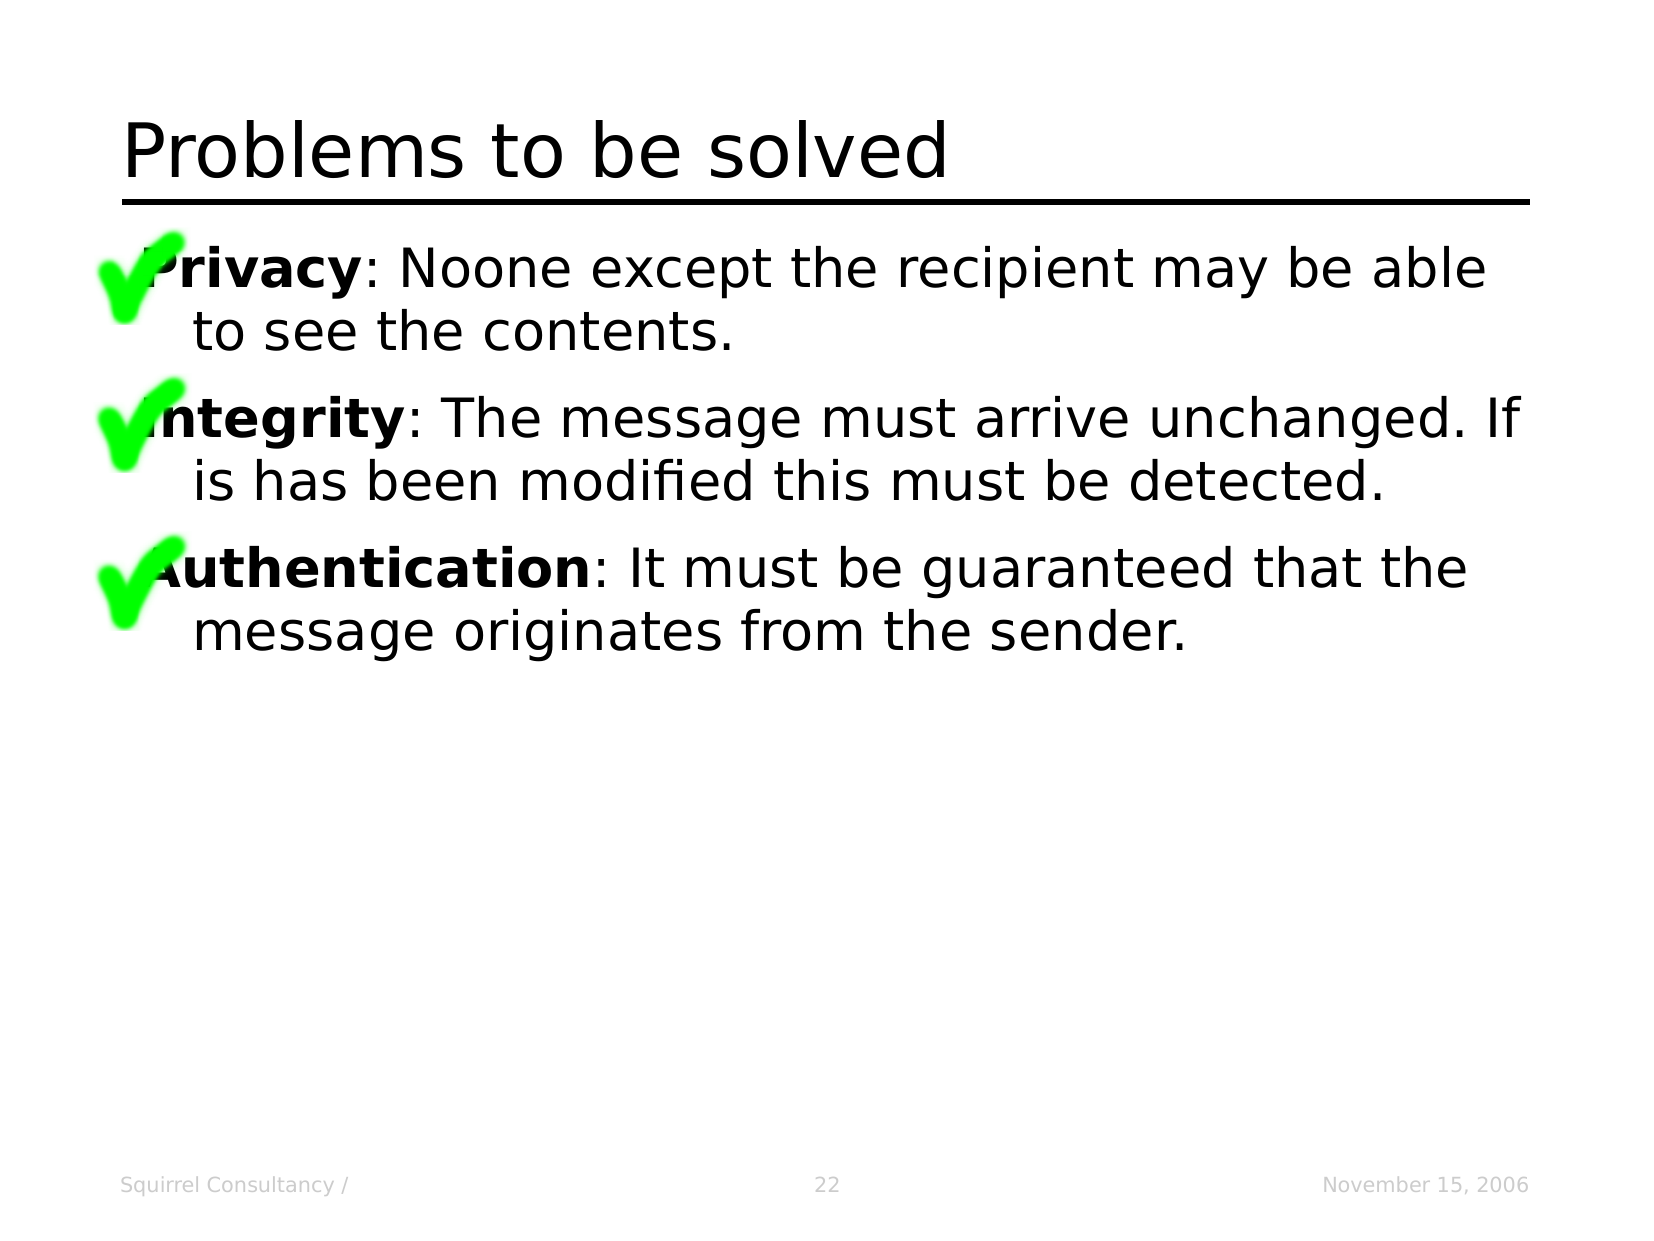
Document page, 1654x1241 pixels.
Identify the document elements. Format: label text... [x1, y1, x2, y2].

picture [64, 531, 213, 631]
picture [65, 227, 212, 325]
list Privacy: Noone except the recipient may be able to see the contents. Integrity: The message must arrive unchanged. If is has been modified this must be detected. Authentication: It must be guaranteed that the message originates from the sender. [121, 237, 1534, 1141]
picture [64, 373, 213, 473]
title Problems to be solved [121, 102, 1534, 200]
